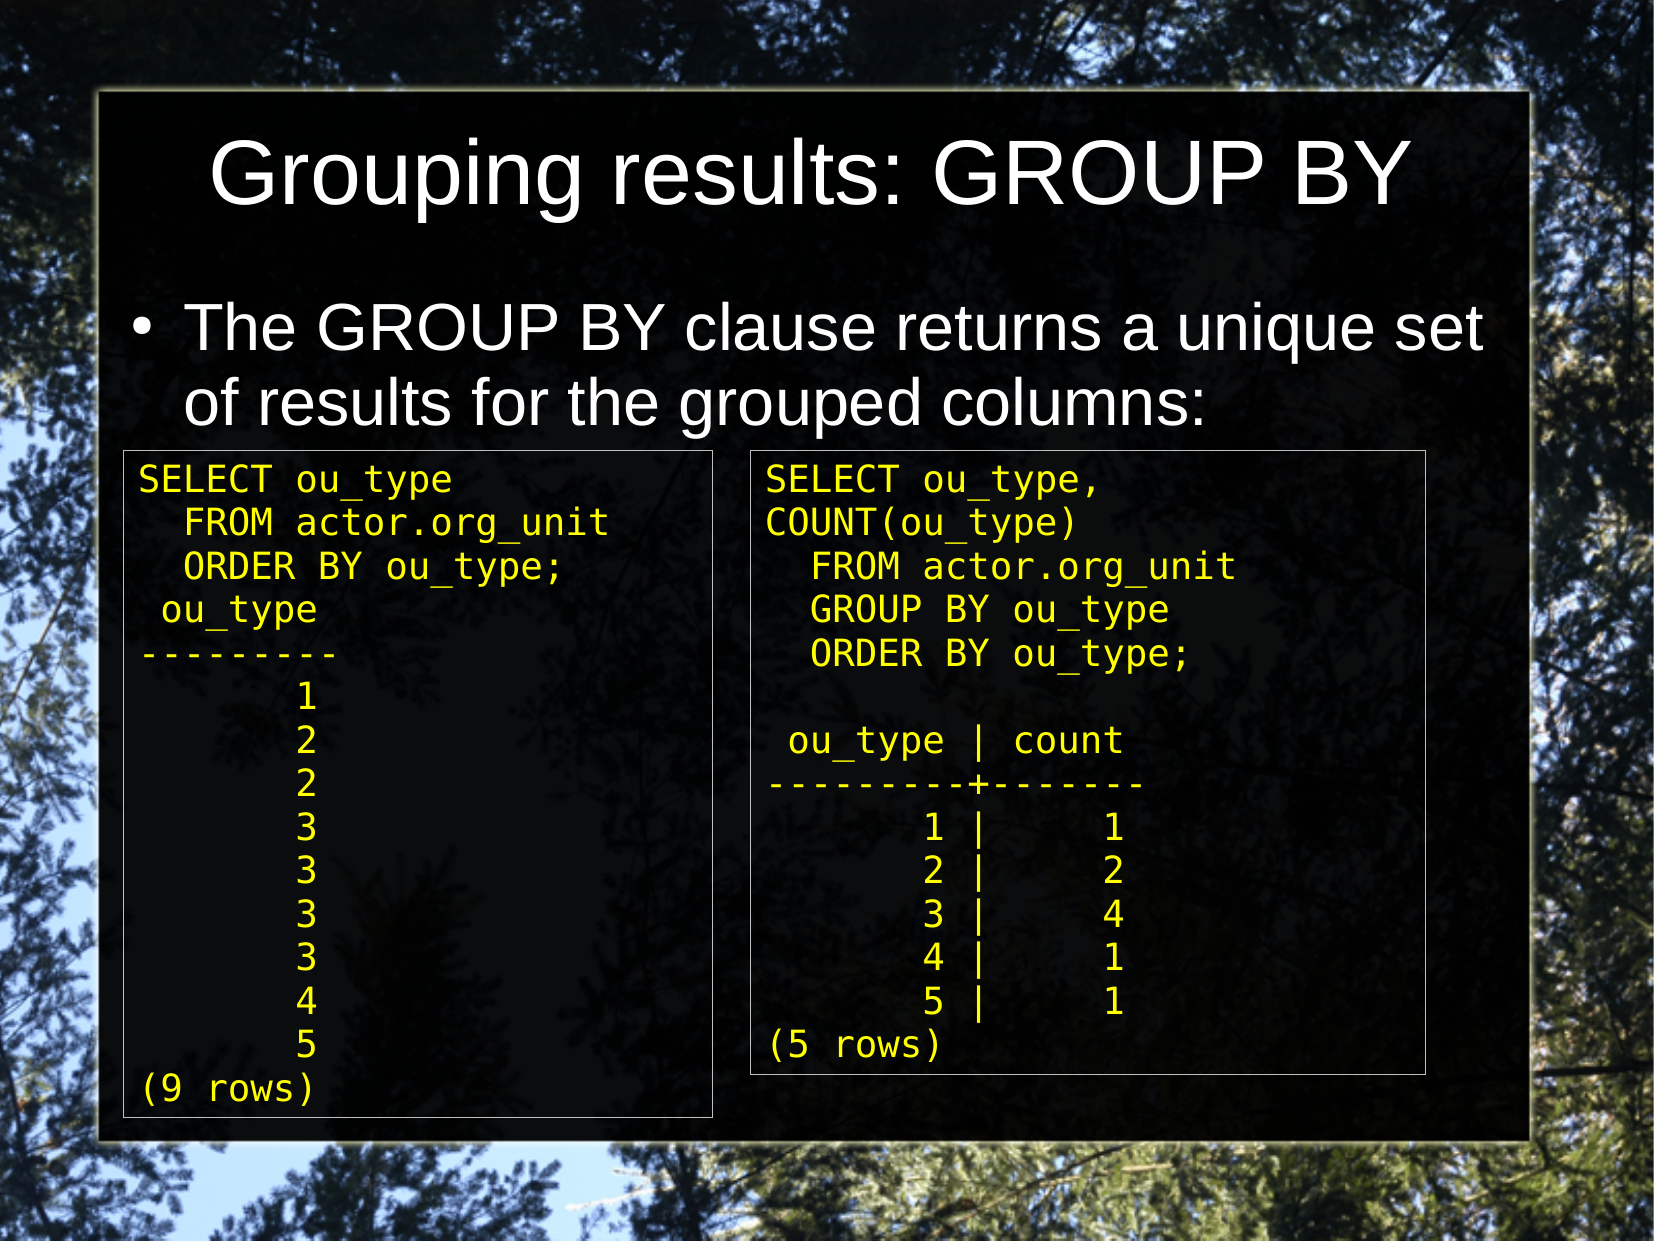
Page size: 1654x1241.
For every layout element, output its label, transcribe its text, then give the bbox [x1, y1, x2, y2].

list The GROUP BY clause returns a unique set of results for the grouped columns: [112, 290, 1536, 1010]
picture [0, 0, 1654, 1241]
text_box SELECT ou_type FROM actor.org_unit ORDER BY ou_type; ou_type --------- 1 2 2 3 3 3 3 4 5 (9 rows) [123, 450, 713, 1118]
title Grouping results: GROUP BY [88, 88, 1536, 257]
text_box SELECT ou_type, COUNT(ou_type) FROM actor.org_unit GROUP BY ou_type ORDER BY ou_type; ou_type | count ---------+------- 1 | 1 2 | 2 3 | 4 4 | 1 5 | 1 (5 rows) [750, 450, 1426, 1075]
